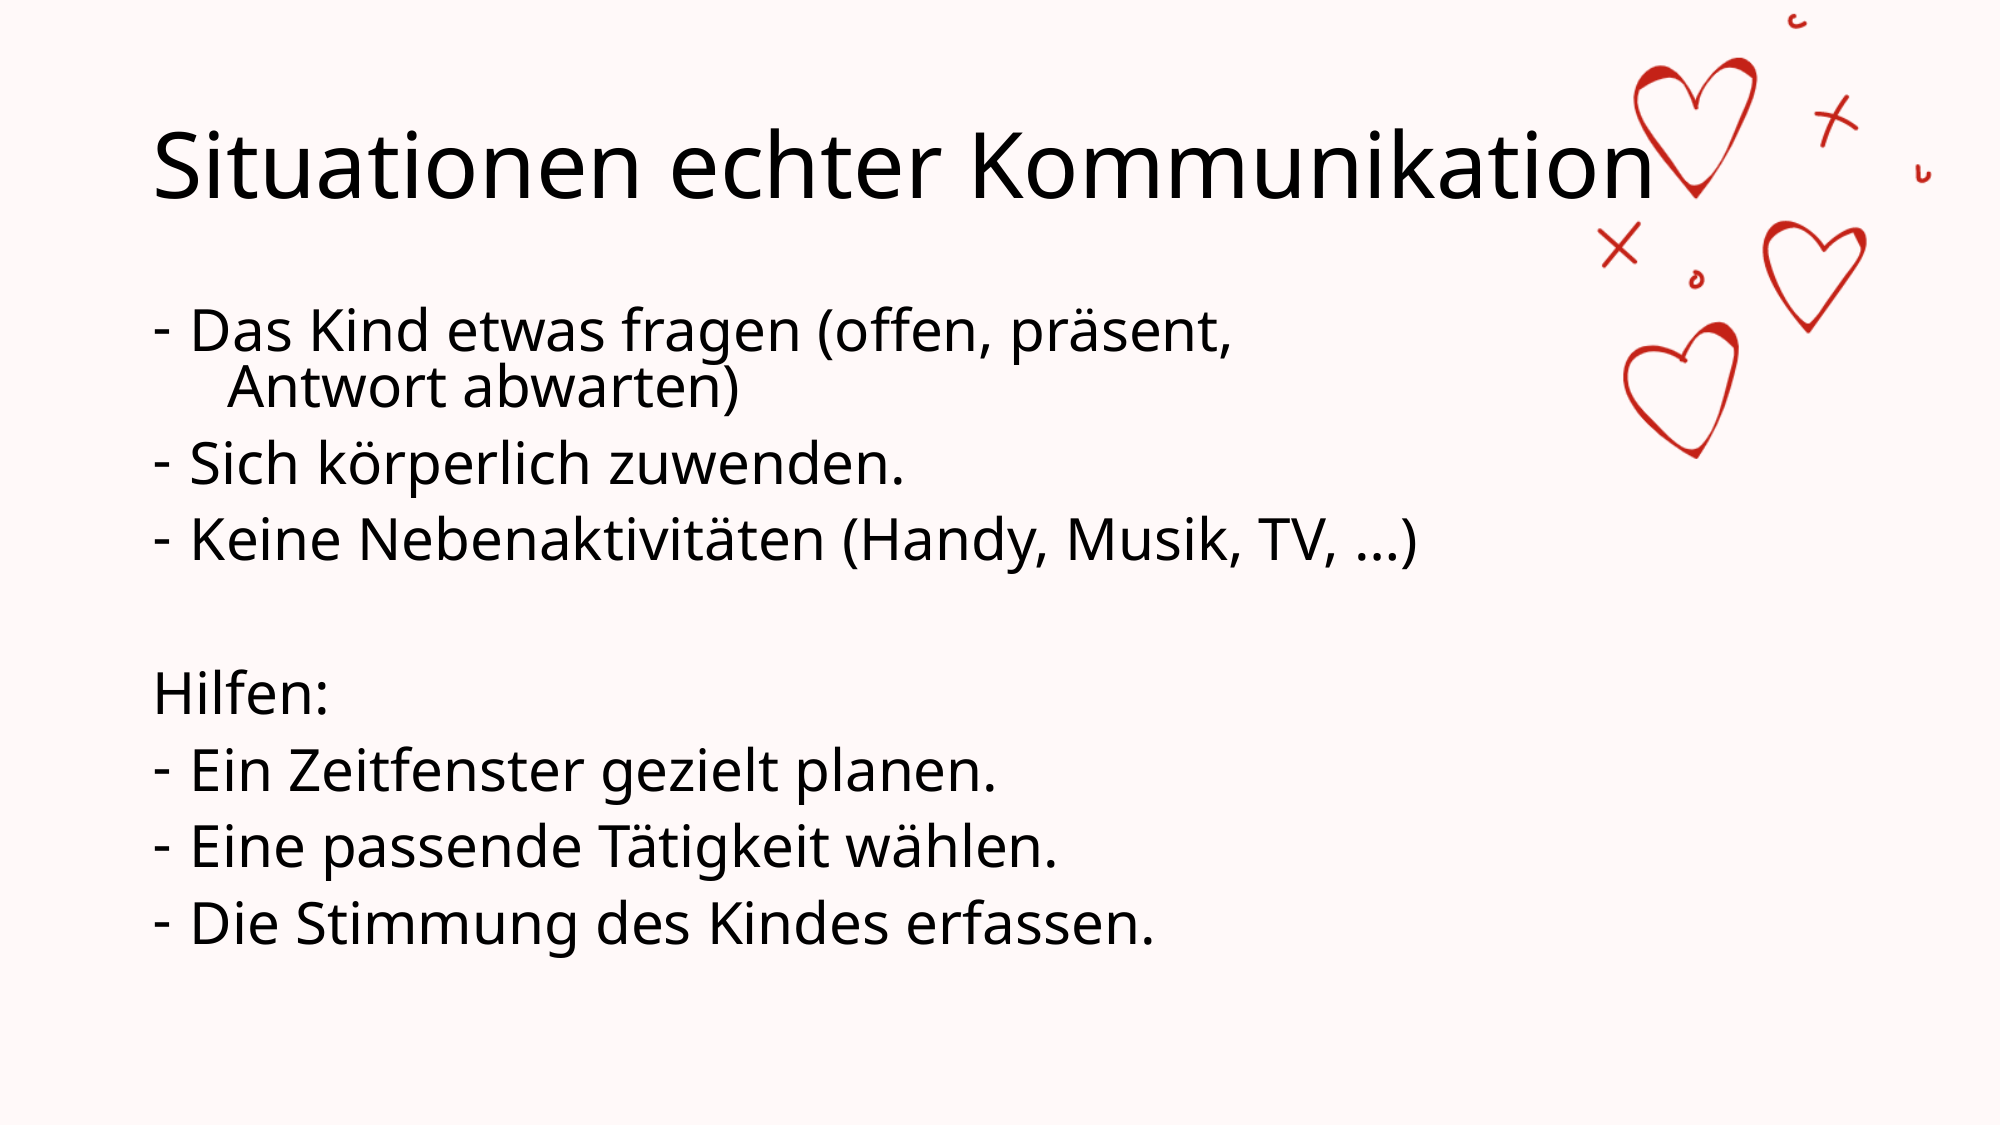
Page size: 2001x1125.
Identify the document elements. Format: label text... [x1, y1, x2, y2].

title Situationen echter Kommunikation [137, 59, 1863, 278]
list Das Kind etwas fragen (offen, präsent, Antwort abwarten) Sich körperlich zuwenden. Keine Nebenaktivitäten (Handy, Musik, TV, …) Hilfen: Ein Zeitfenster gezielt planen. Eine passende Tätigkeit wählen. Die Stimmung des Kindes erfassen. [137, 299, 1863, 1014]
picture [1557, 0, 2000, 558]
